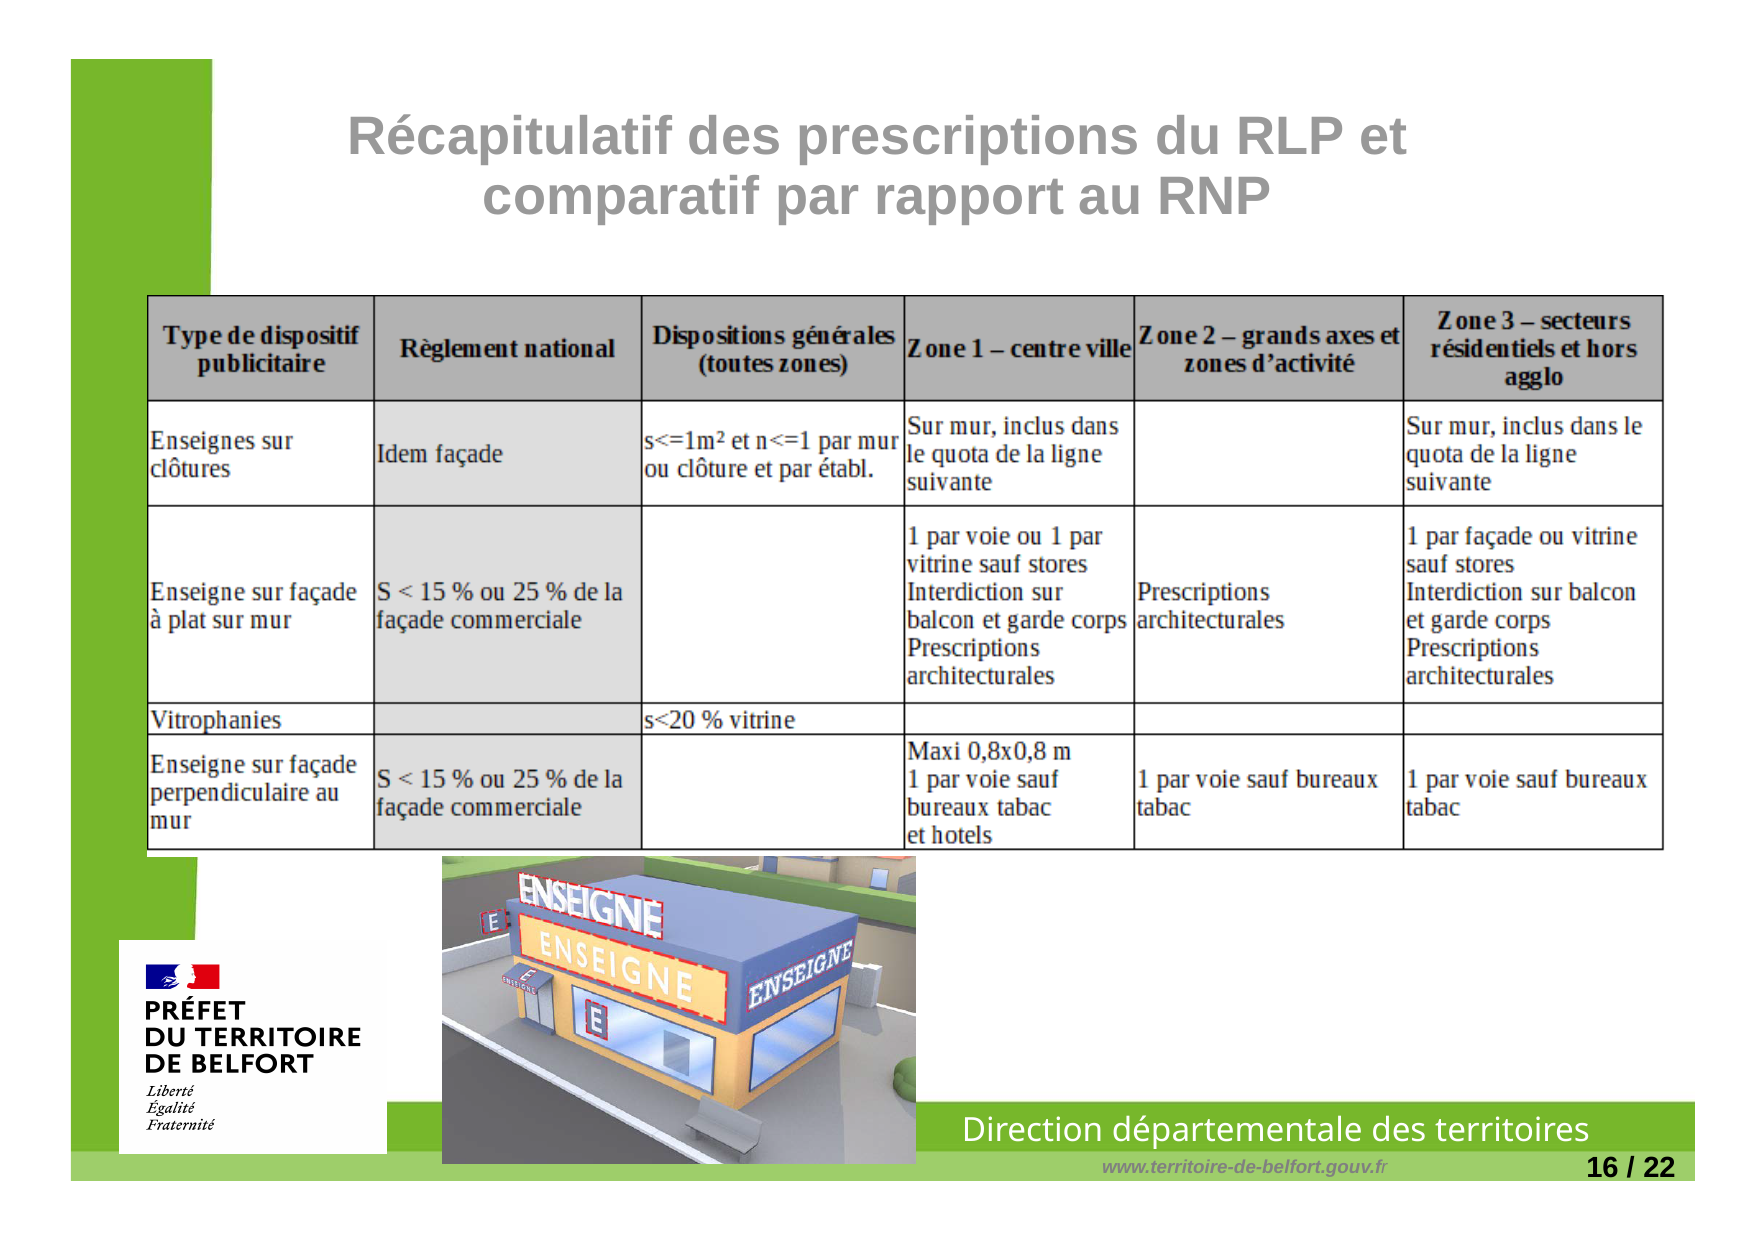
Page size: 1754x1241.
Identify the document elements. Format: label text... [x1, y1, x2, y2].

title Récapitulatif des prescriptions du RLP et comparatif par rapport au RNP [141, 72, 1615, 260]
picture [70, 59, 1695, 1181]
